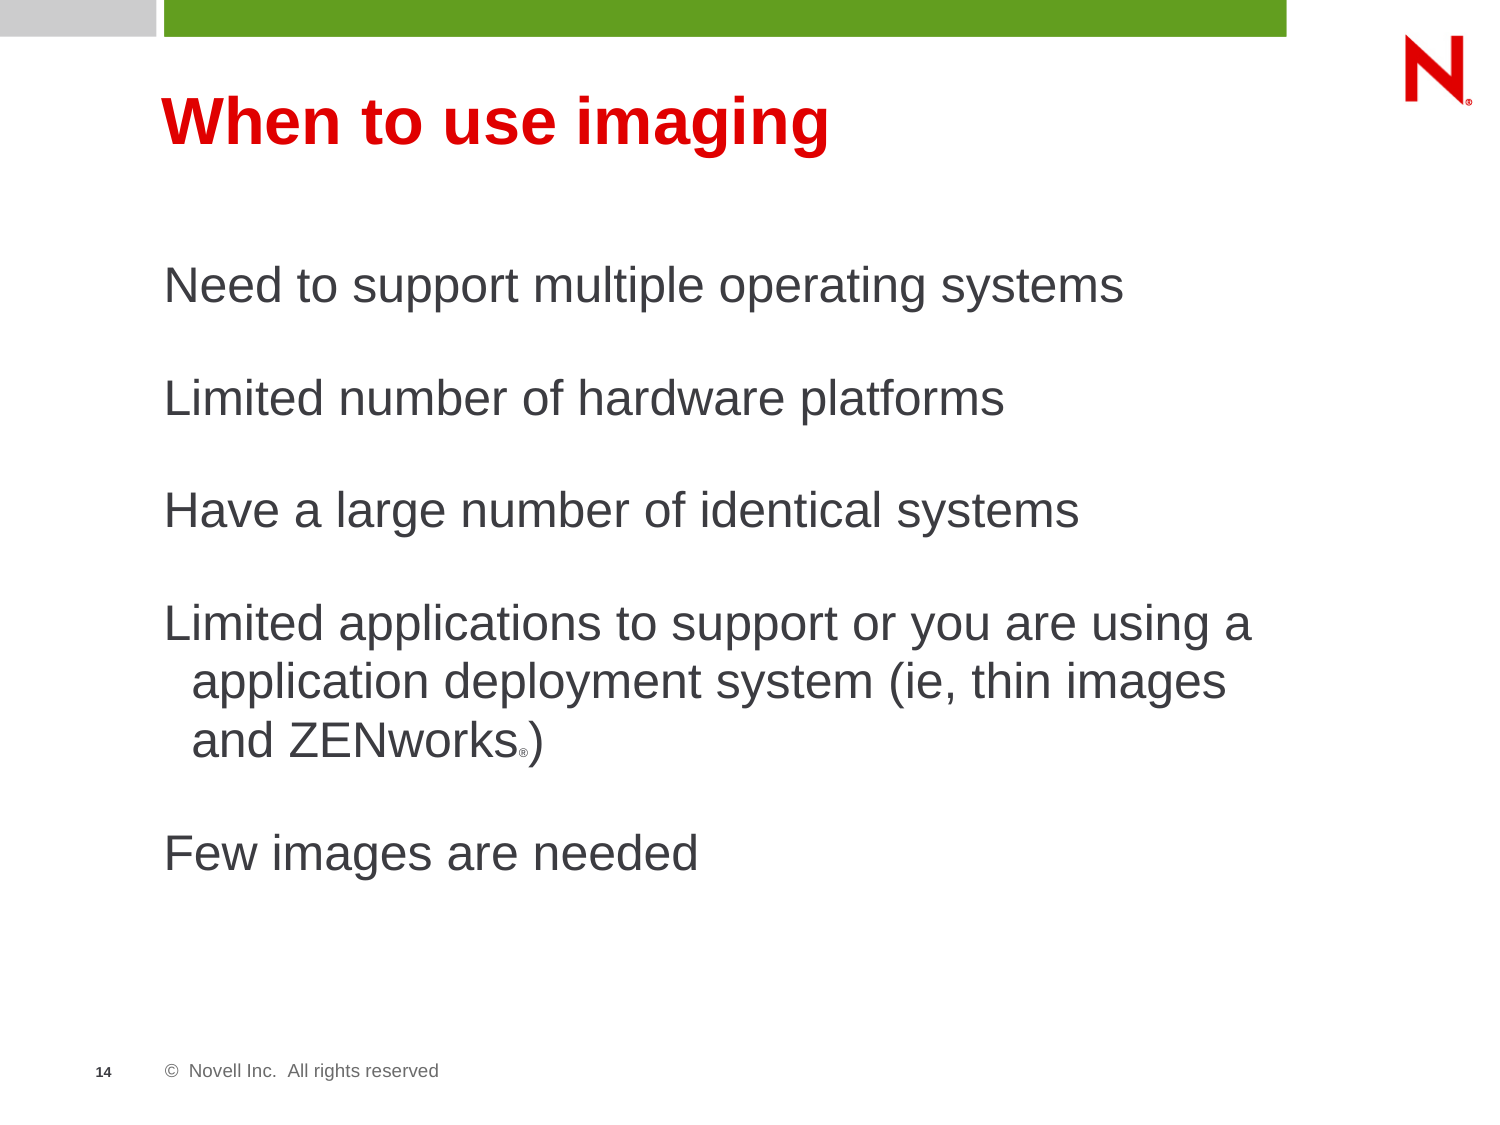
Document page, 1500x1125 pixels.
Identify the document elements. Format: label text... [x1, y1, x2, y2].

title When to use imaging [161, 41, 1383, 205]
list Need to support multiple operating systems Limited number of hardware platforms Have a large number of identical systems Limited applications to support or you are using a application deployment system (ie, thin images and ZENworks®) Few images are needed [163, 254, 1347, 986]
picture [1403, 32, 1473, 107]
